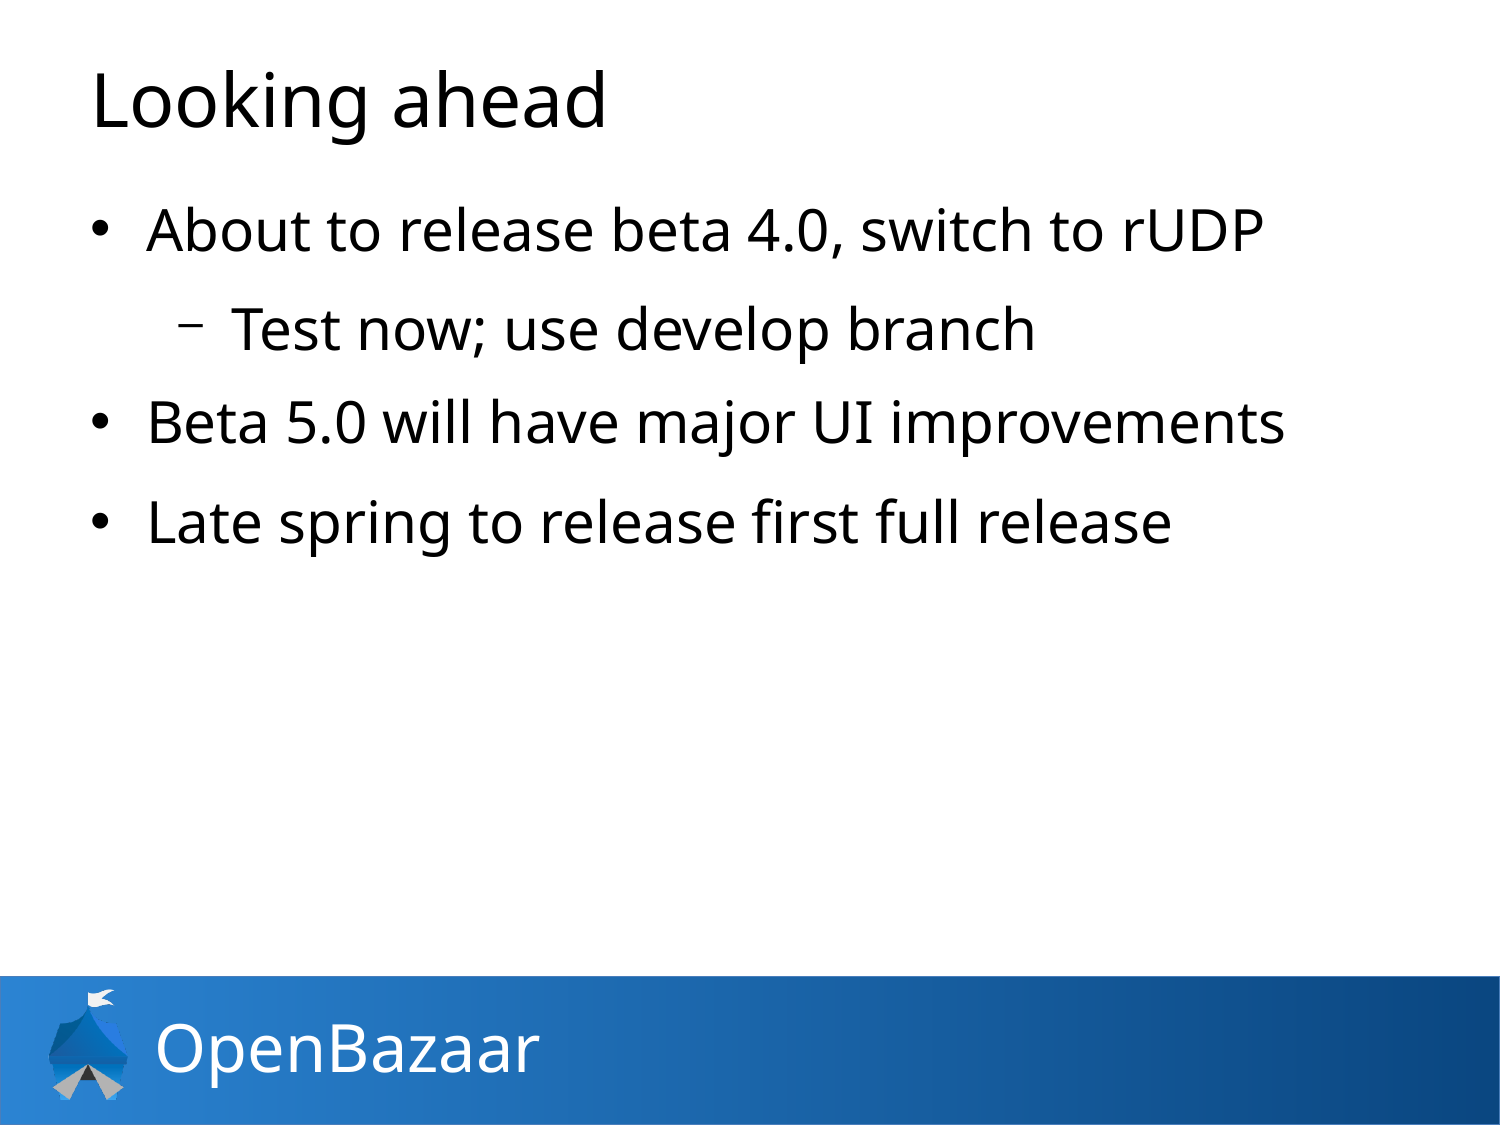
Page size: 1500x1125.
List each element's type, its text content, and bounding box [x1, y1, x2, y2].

title Looking ahead [75, 45, 1425, 155]
picture [40, 985, 136, 1105]
list About to release beta 4.0, switch to rUDP Test now; use develop branch Beta 5.0 will have major UI improvements Late spring to release first full release [75, 185, 1425, 949]
